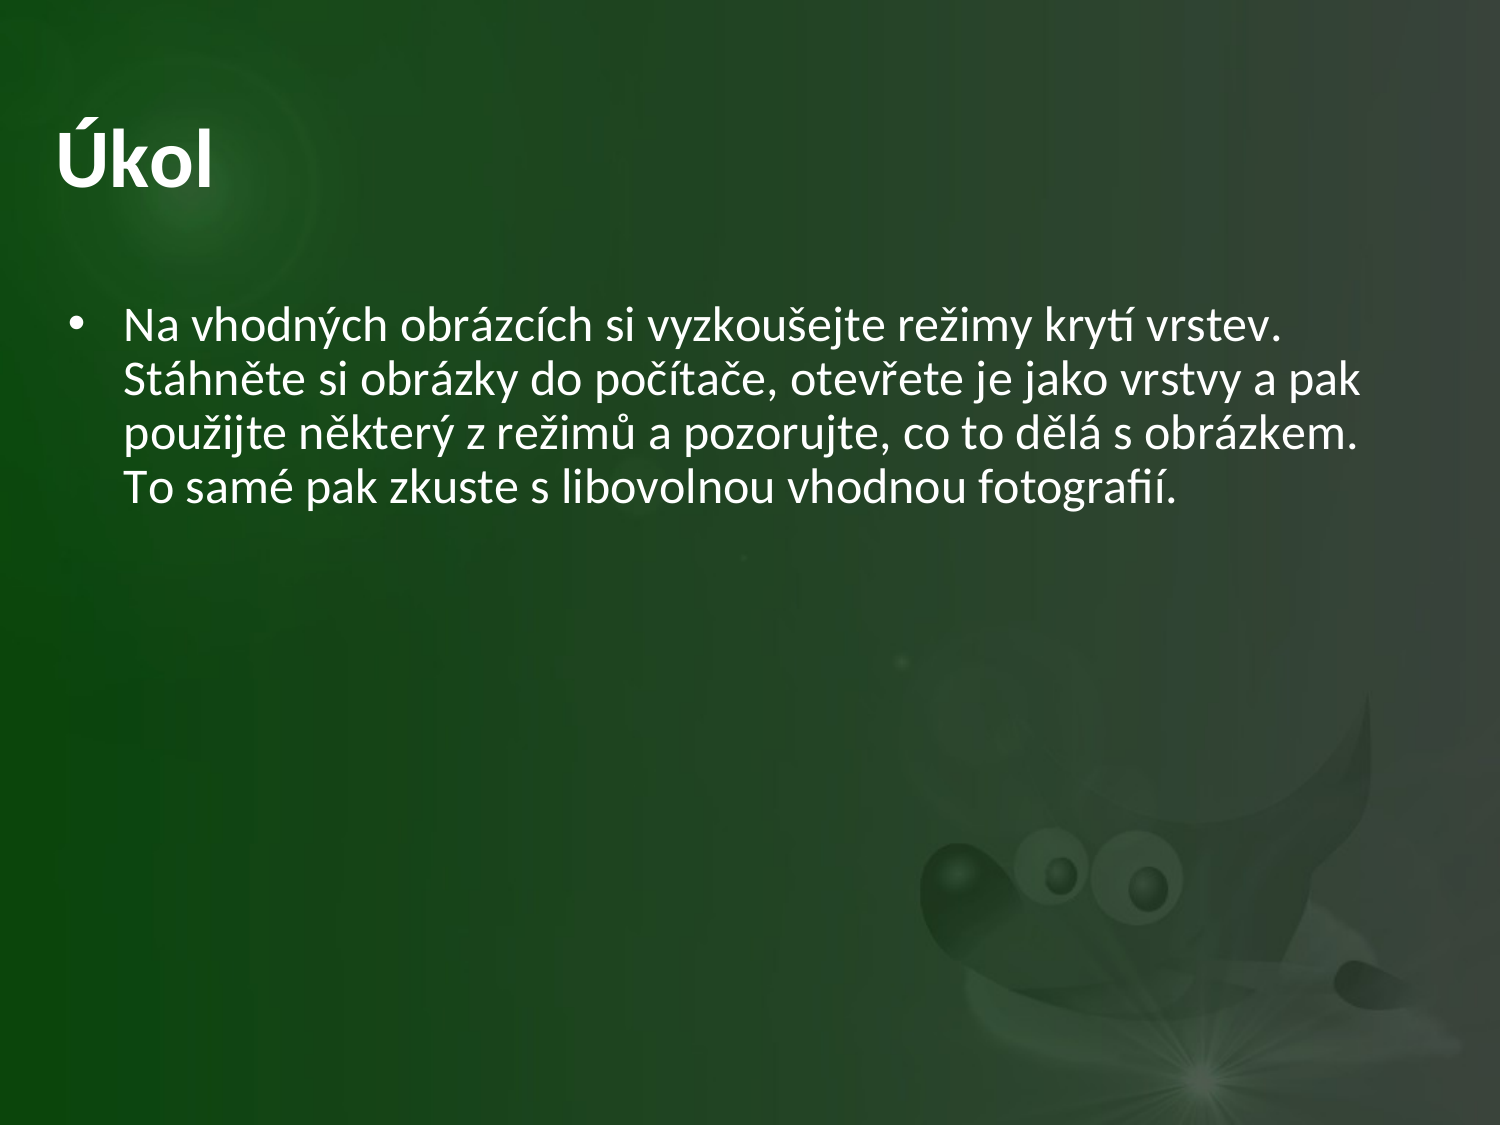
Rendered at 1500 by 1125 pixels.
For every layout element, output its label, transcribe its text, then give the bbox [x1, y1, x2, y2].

text_box Úkol [41, 78, 1378, 231]
text_box Na vhodných obrázcích si vyzkoušejte režimy krytí vrstev. Stáhněte si obrázky do počítače, otevřete je jako vrstvy a pak použijte některý z režimů a pozorujte, co to dělá s obrázkem. To samé pak zkuste s libovolnou vhodnou fotografií. [53, 290, 1448, 596]
picture [0, 0, 1500, 1125]
